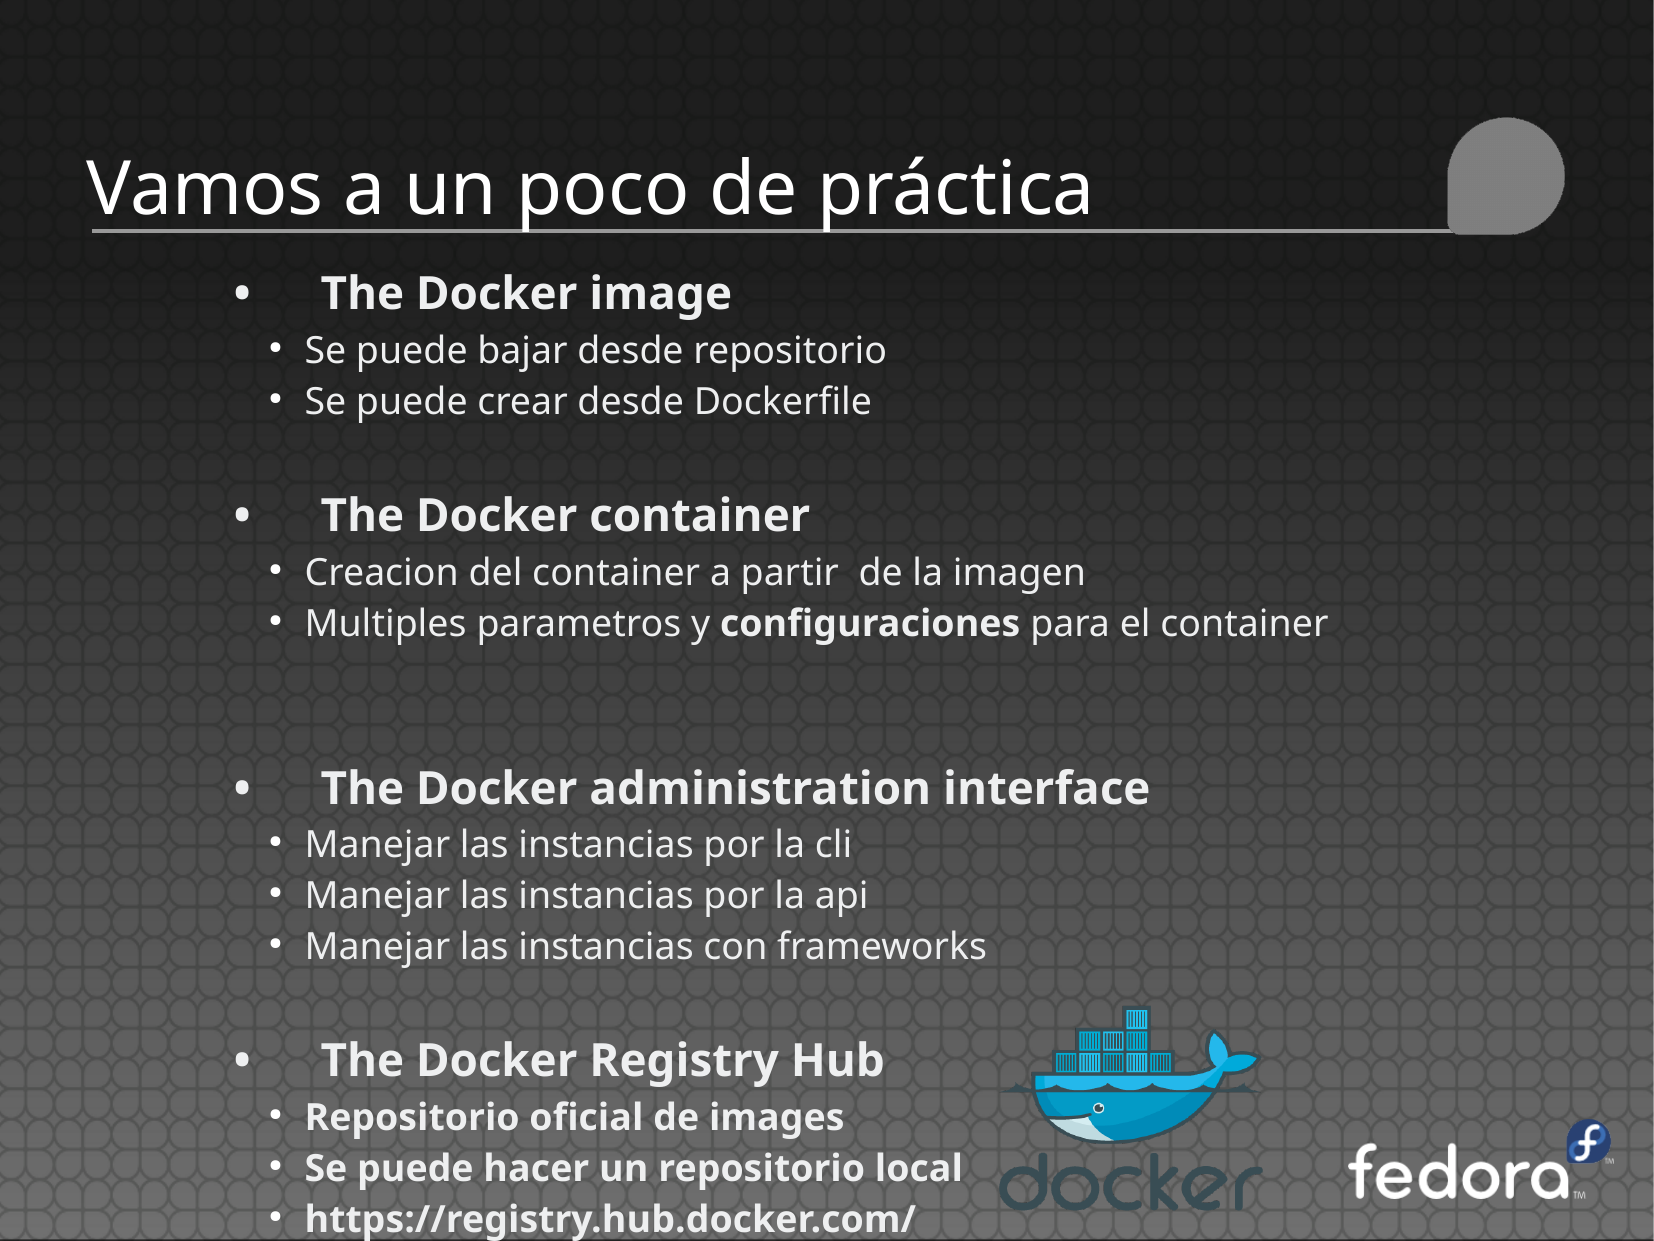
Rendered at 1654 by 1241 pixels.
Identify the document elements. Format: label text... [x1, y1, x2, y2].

picture [0, 0, 1654, 1241]
text_box • The Docker image Se puede bajar desde repositorio Se puede crear desde Dockerfile • The Docker container Creacion del container a partir de la imagen Multiples parametros y configuraciones para el container • The Docker administration interface Manejar las instancias por la cli Manejar las instancias por la api Manejar las instancias con frameworks • The Docker Registry Hub Repositorio oficial de images Se puede hacer un repositorio local https://registry.hub.docker.com/ [218, 253, 1431, 1241]
title Vamos a un poco de práctica [86, 117, 1576, 254]
